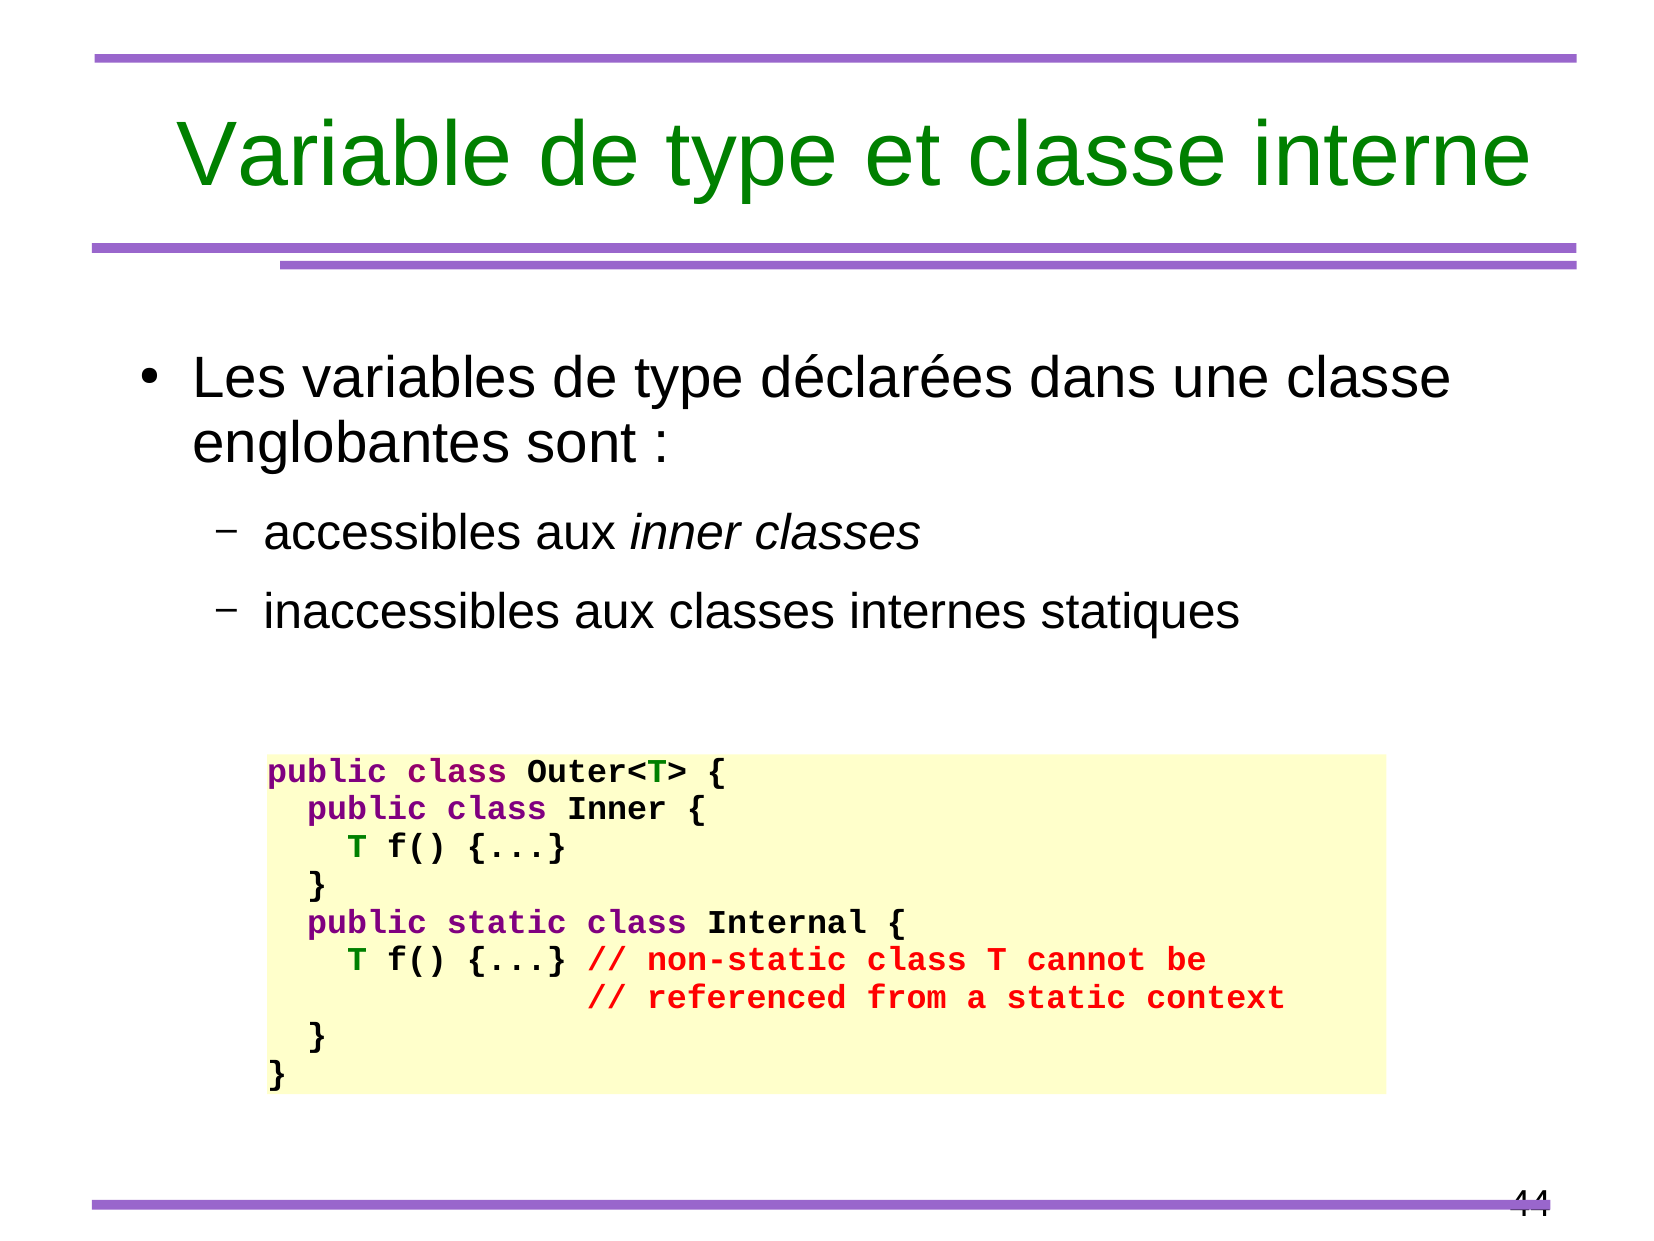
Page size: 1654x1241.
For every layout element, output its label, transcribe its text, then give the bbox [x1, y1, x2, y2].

text_box public class Outer<T> { public class Inner { T f() {...} } public static class Internal { T f() {...} // non-static class T cannot be // referenced from a static context } } [267, 754, 1387, 1095]
list Les variables de type déclarées dans une classe englobantes sont : accessibles aux inner classes inaccessibles aux classes internes statiques [121, 344, 1534, 1127]
title Variable de type et classe interne [121, 49, 1534, 257]
